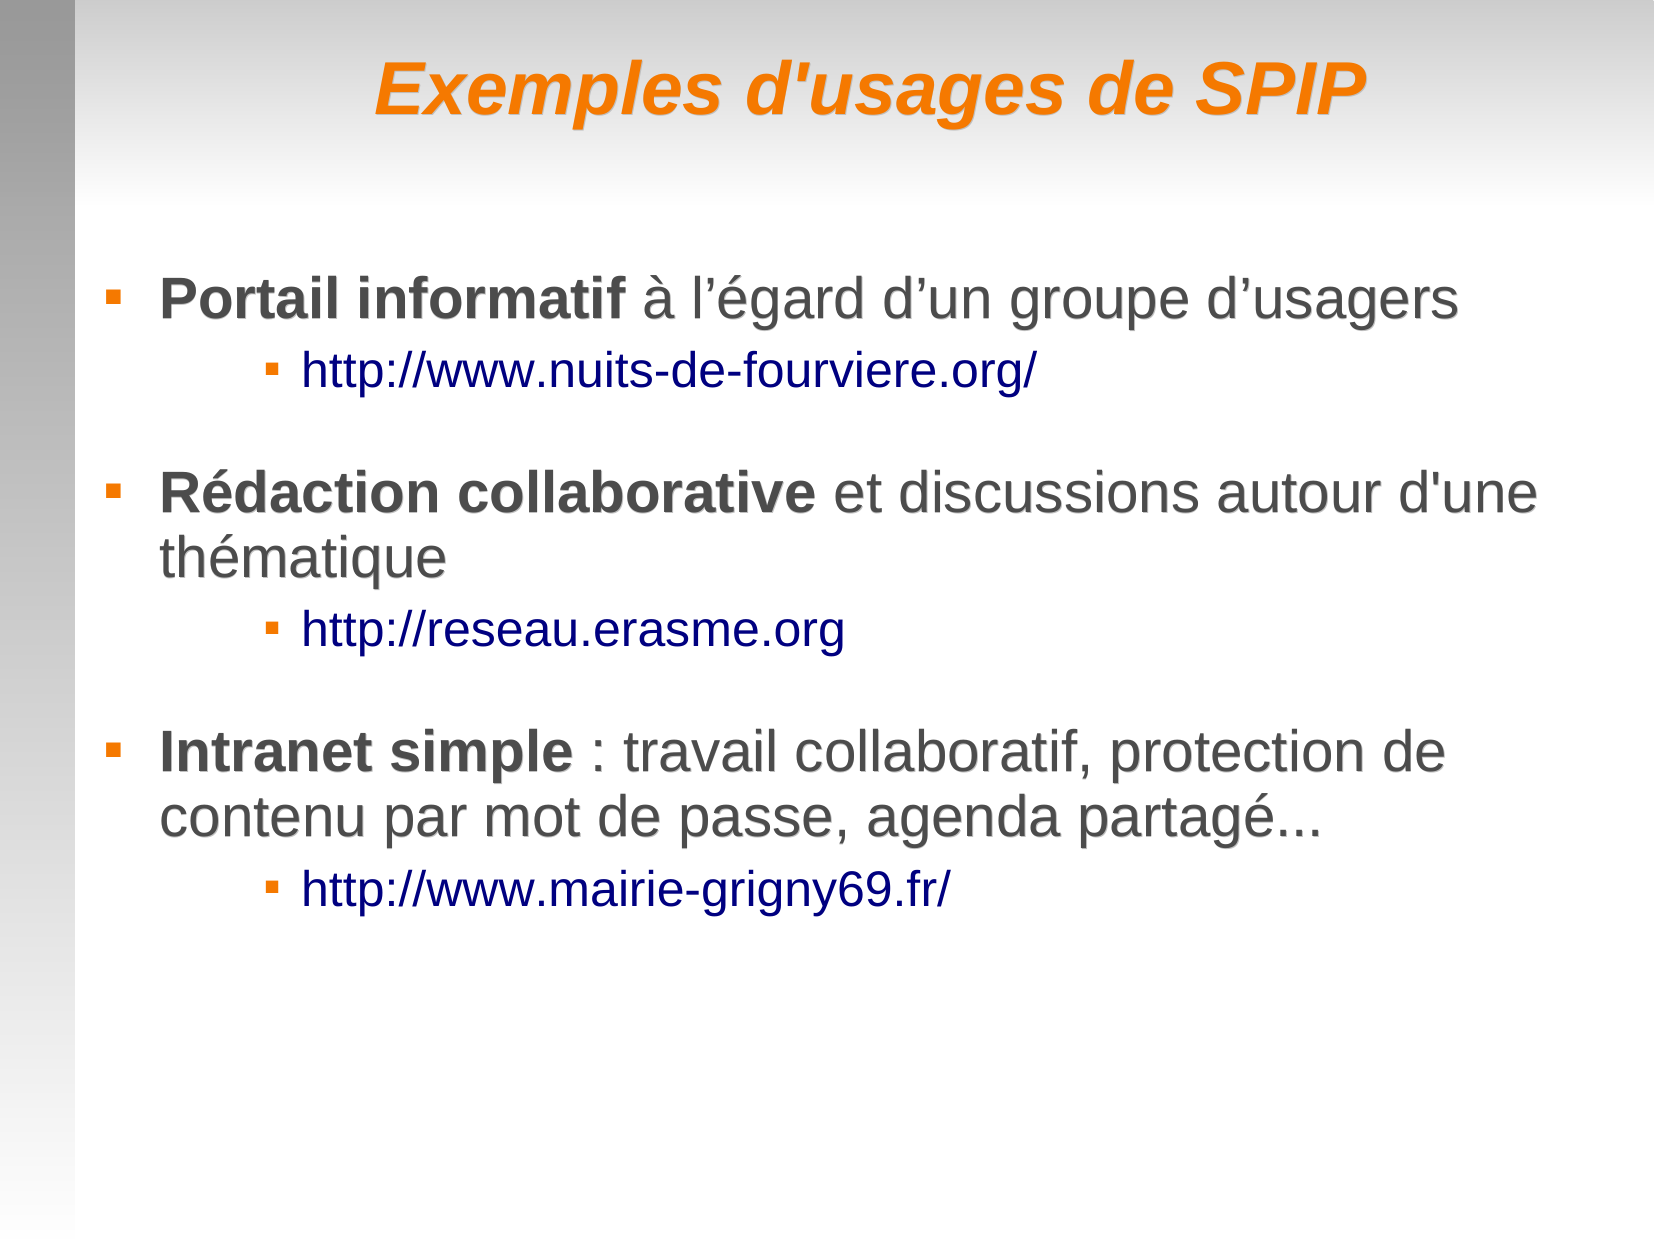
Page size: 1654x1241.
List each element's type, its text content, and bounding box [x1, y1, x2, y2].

title Exemples d'usages de SPIP [88, 0, 1654, 178]
list Portail informatif à l’égard d’un groupe d’usagers http://www.nuits-de-fourviere.org/ Rédaction collaborative et discussions autour d'une thématique http://reseau.erasme.org Intranet simple : travail collaboratif, protection de contenu par mot de passe, agenda partagé... http://www.mairie-grigny69.fr/ [88, 265, 1654, 1085]
